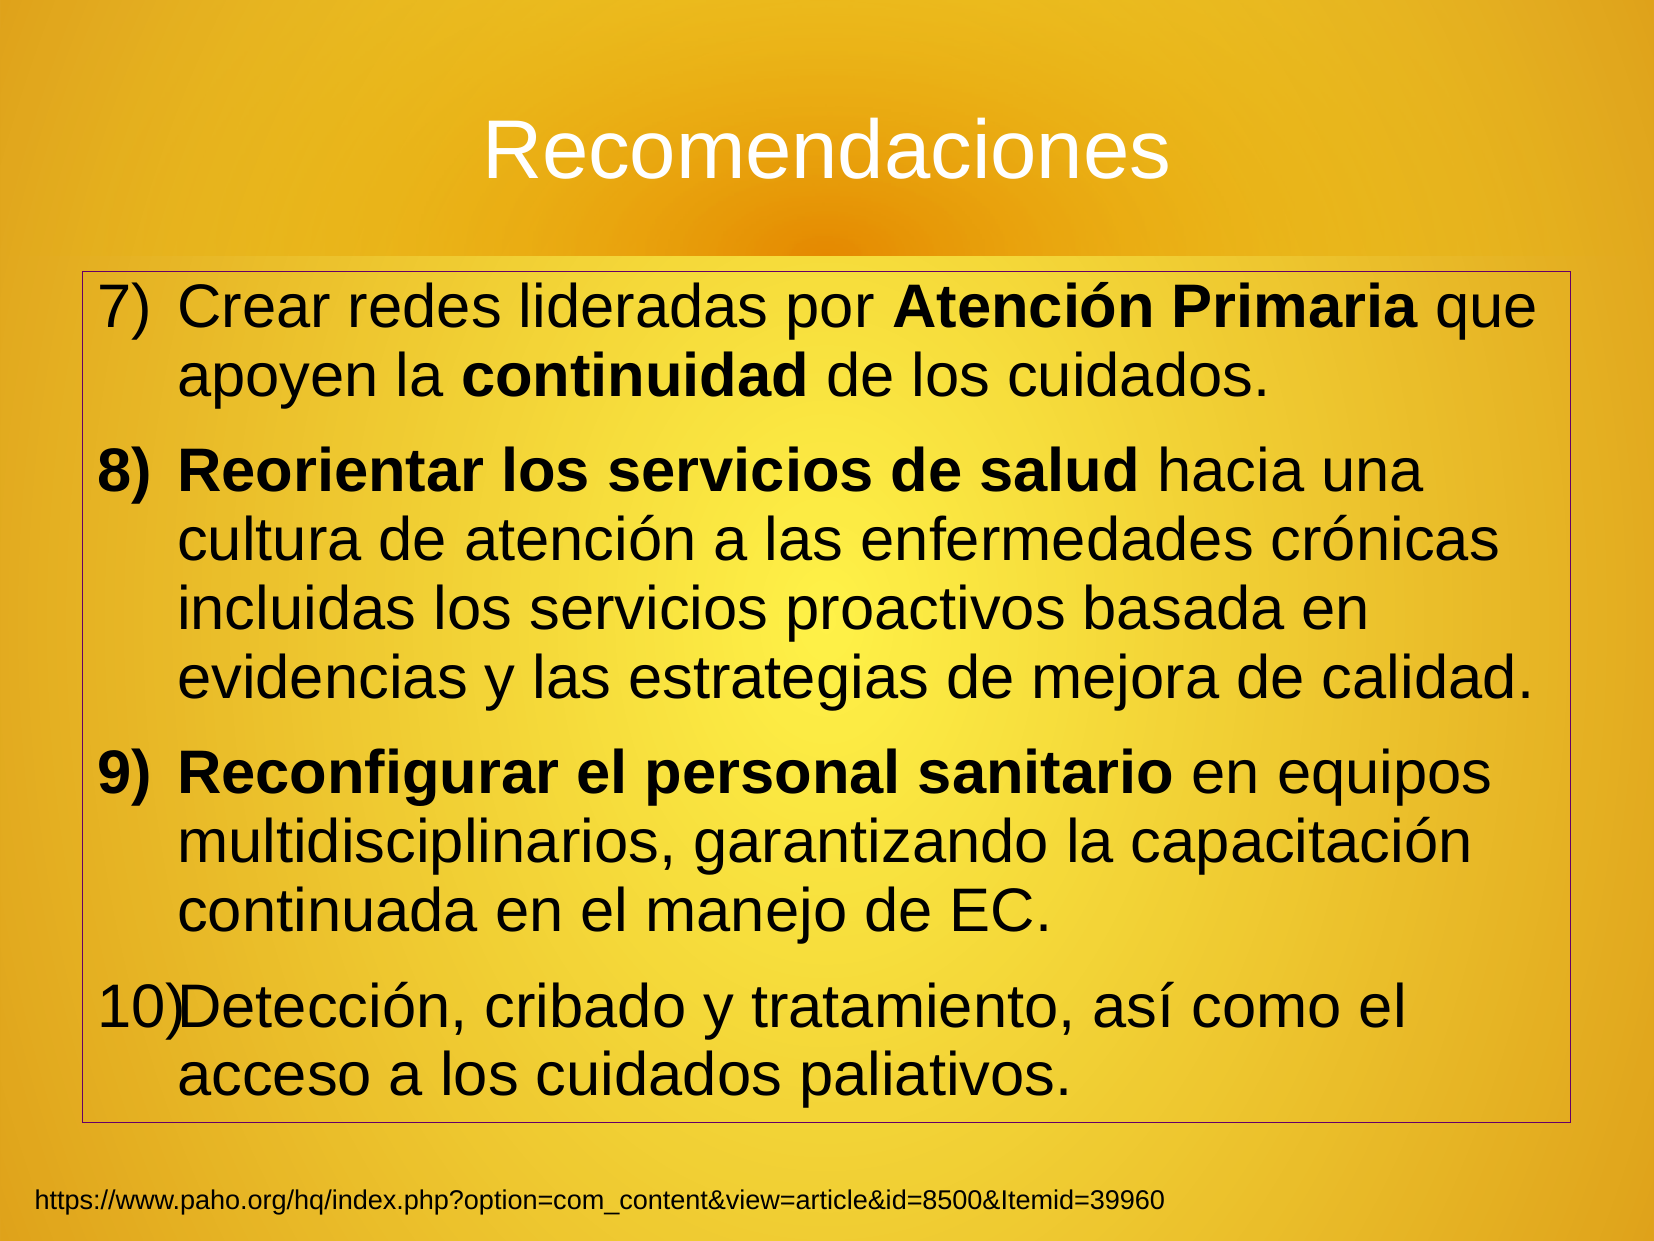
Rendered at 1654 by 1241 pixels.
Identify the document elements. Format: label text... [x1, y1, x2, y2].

text_box [15, 408, 130, 507]
title Recomendaciones [82, 47, 1571, 252]
list Crear redes lideradas por Atención Primaria que apoyen la continuidad de los cuidados. Reorientar los servicios de salud hacia una cultura de atención a las enfermedades crónicas incluidas los servicios proactivos basada en evidencias y las estrategias de mejora de calidad. Reconfigurar el personal sanitario en equipos multidisciplinarios, garantizando la capacitación continuada en el manejo de EC. Detección, cribado y tratamiento, así como el acceso a los cuidados paliativos. [82, 271, 1571, 1123]
text_box https://www.paho.org/hq/index.php?option=com_content&view=article&id=8500&Itemid=39960 [19, 1177, 1616, 1235]
